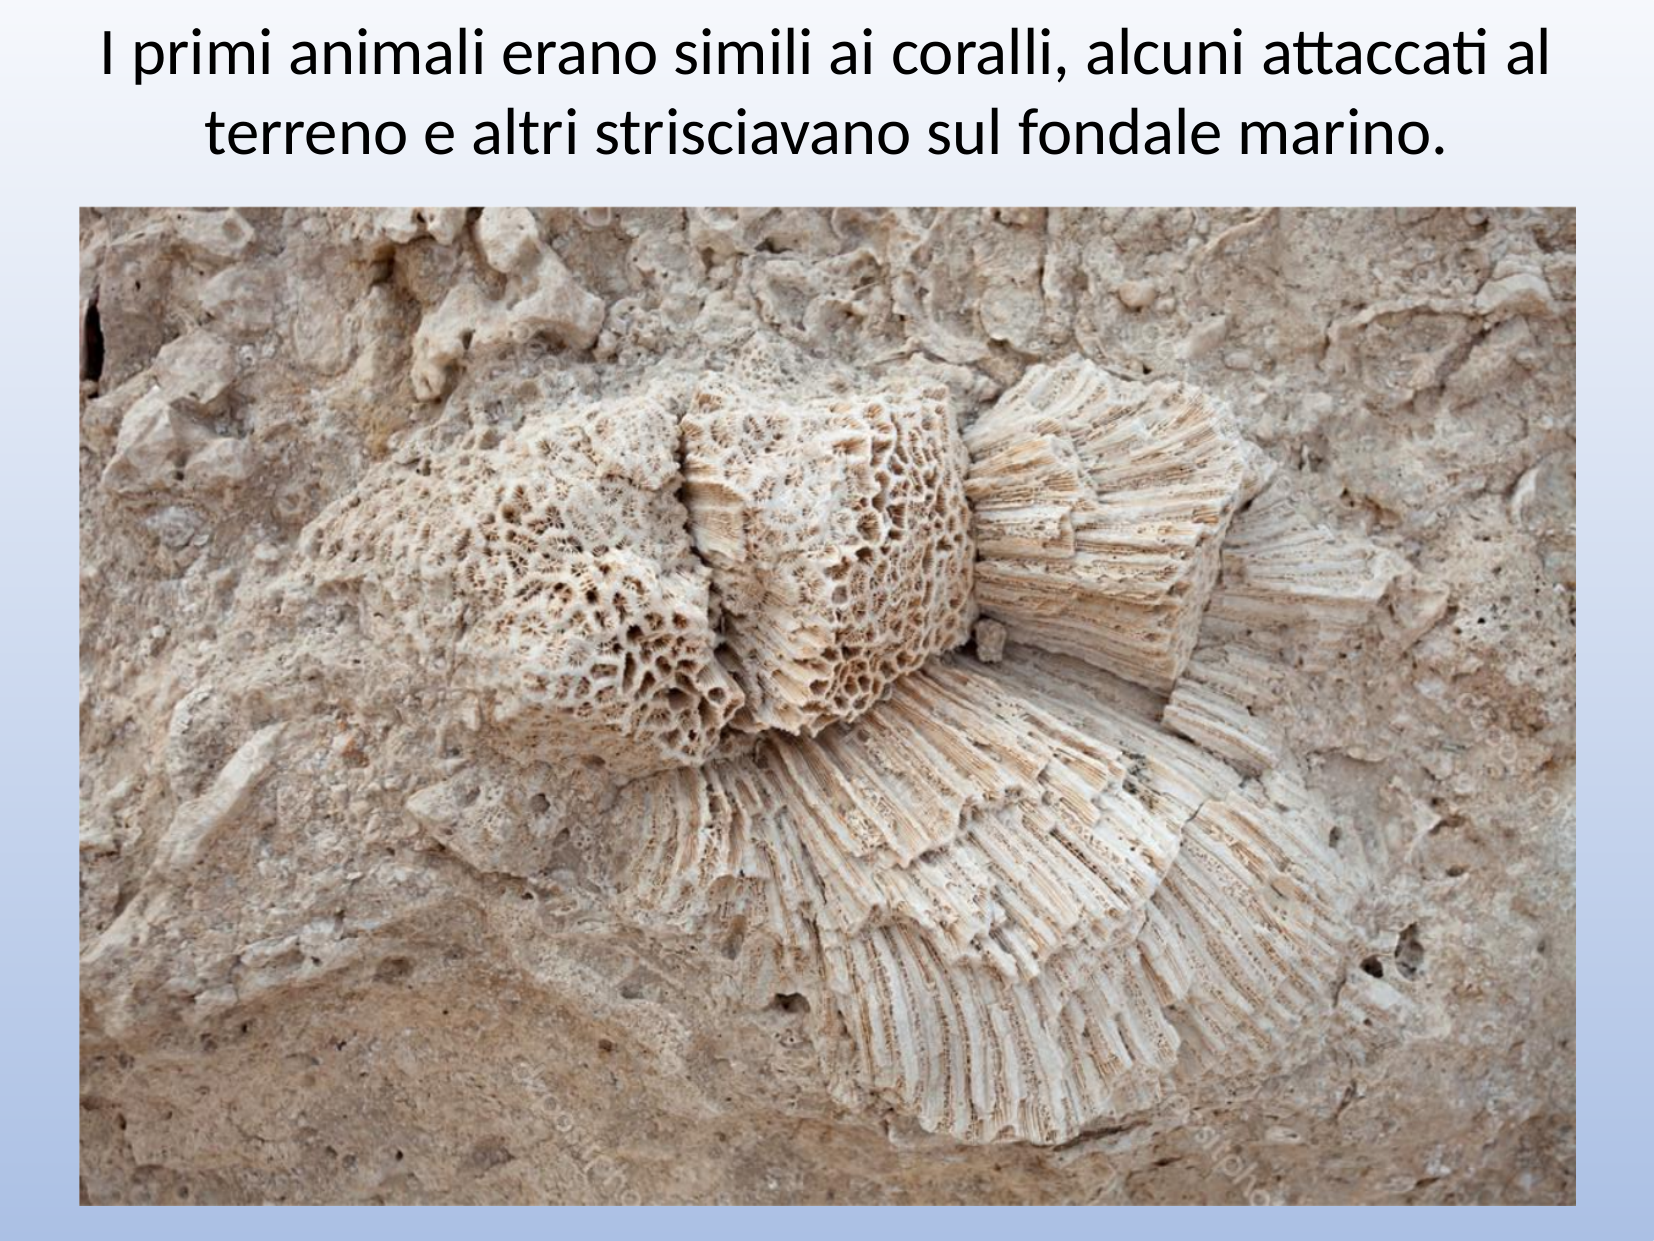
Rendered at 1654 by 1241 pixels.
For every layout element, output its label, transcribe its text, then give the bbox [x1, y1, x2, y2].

text_box I primi animali erano simili ai coralli, alcuni attaccati al terreno e altri strisciavano sul fondale marino. [0, 0, 1654, 177]
picture [78, 206, 1576, 1206]
